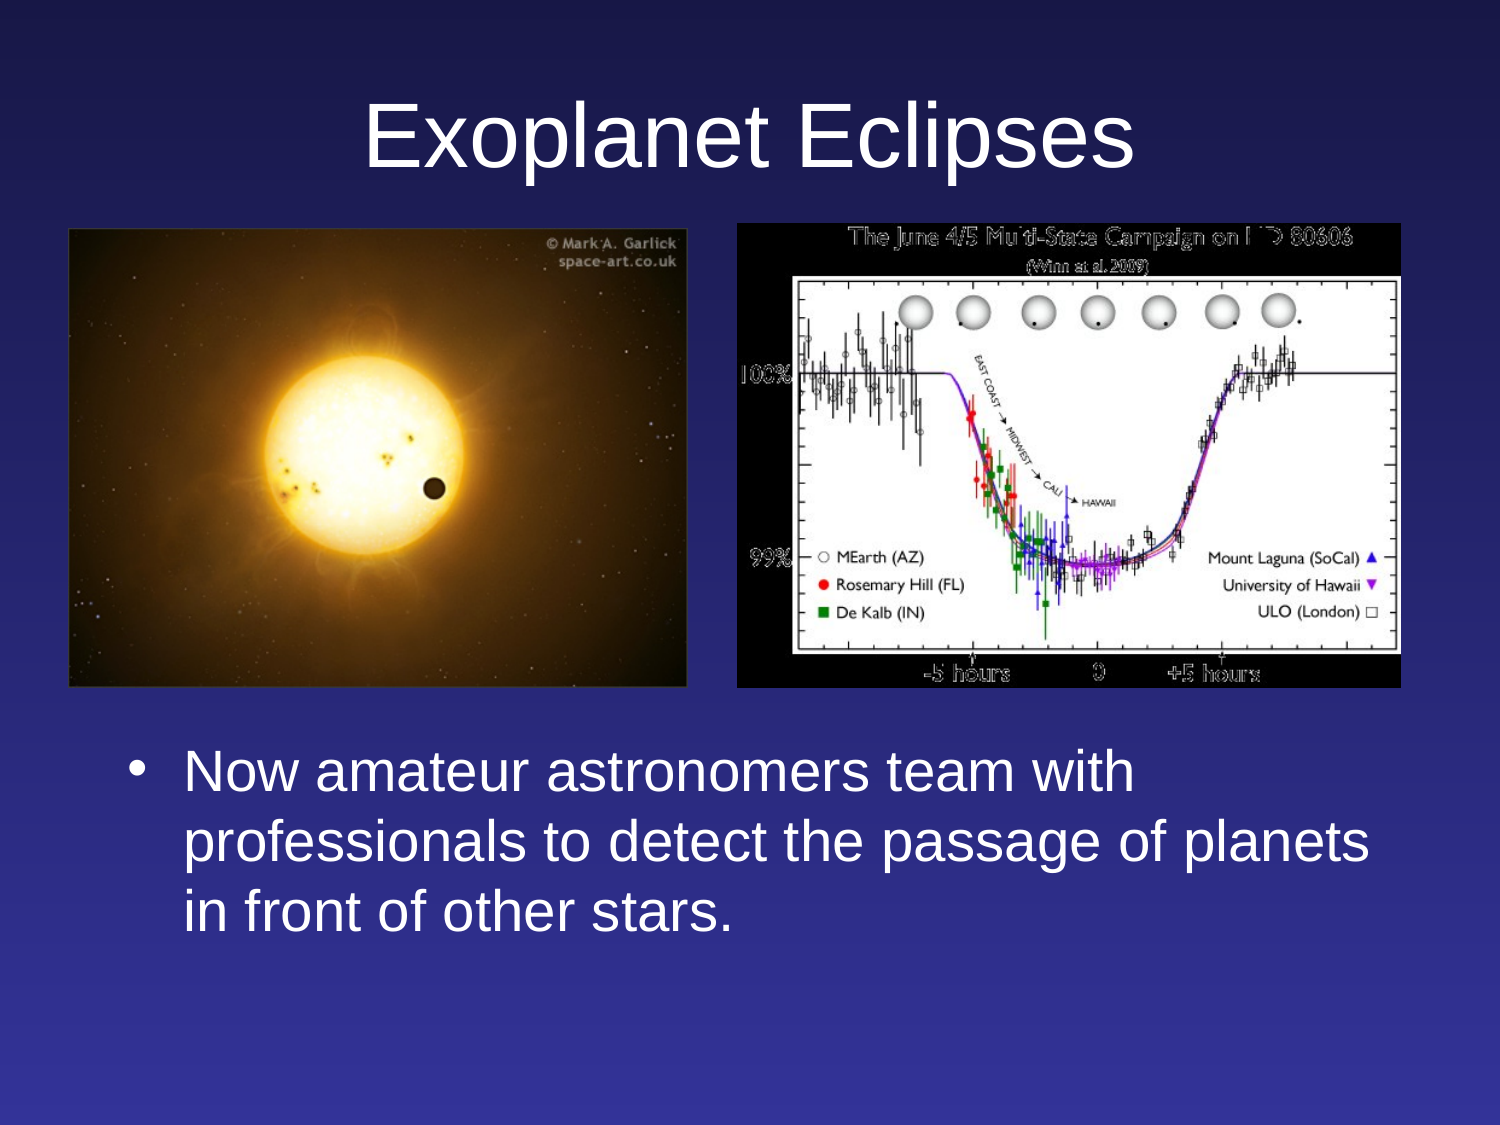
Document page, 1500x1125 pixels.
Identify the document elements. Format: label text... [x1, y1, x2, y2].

title Exoplanet Eclipses [112, 37, 1388, 225]
text_box Now amateur astronomers team with professionals to detect the passage of planets in front of other stars. [112, 724, 1388, 1050]
picture [68, 228, 688, 688]
picture [737, 223, 1401, 688]
